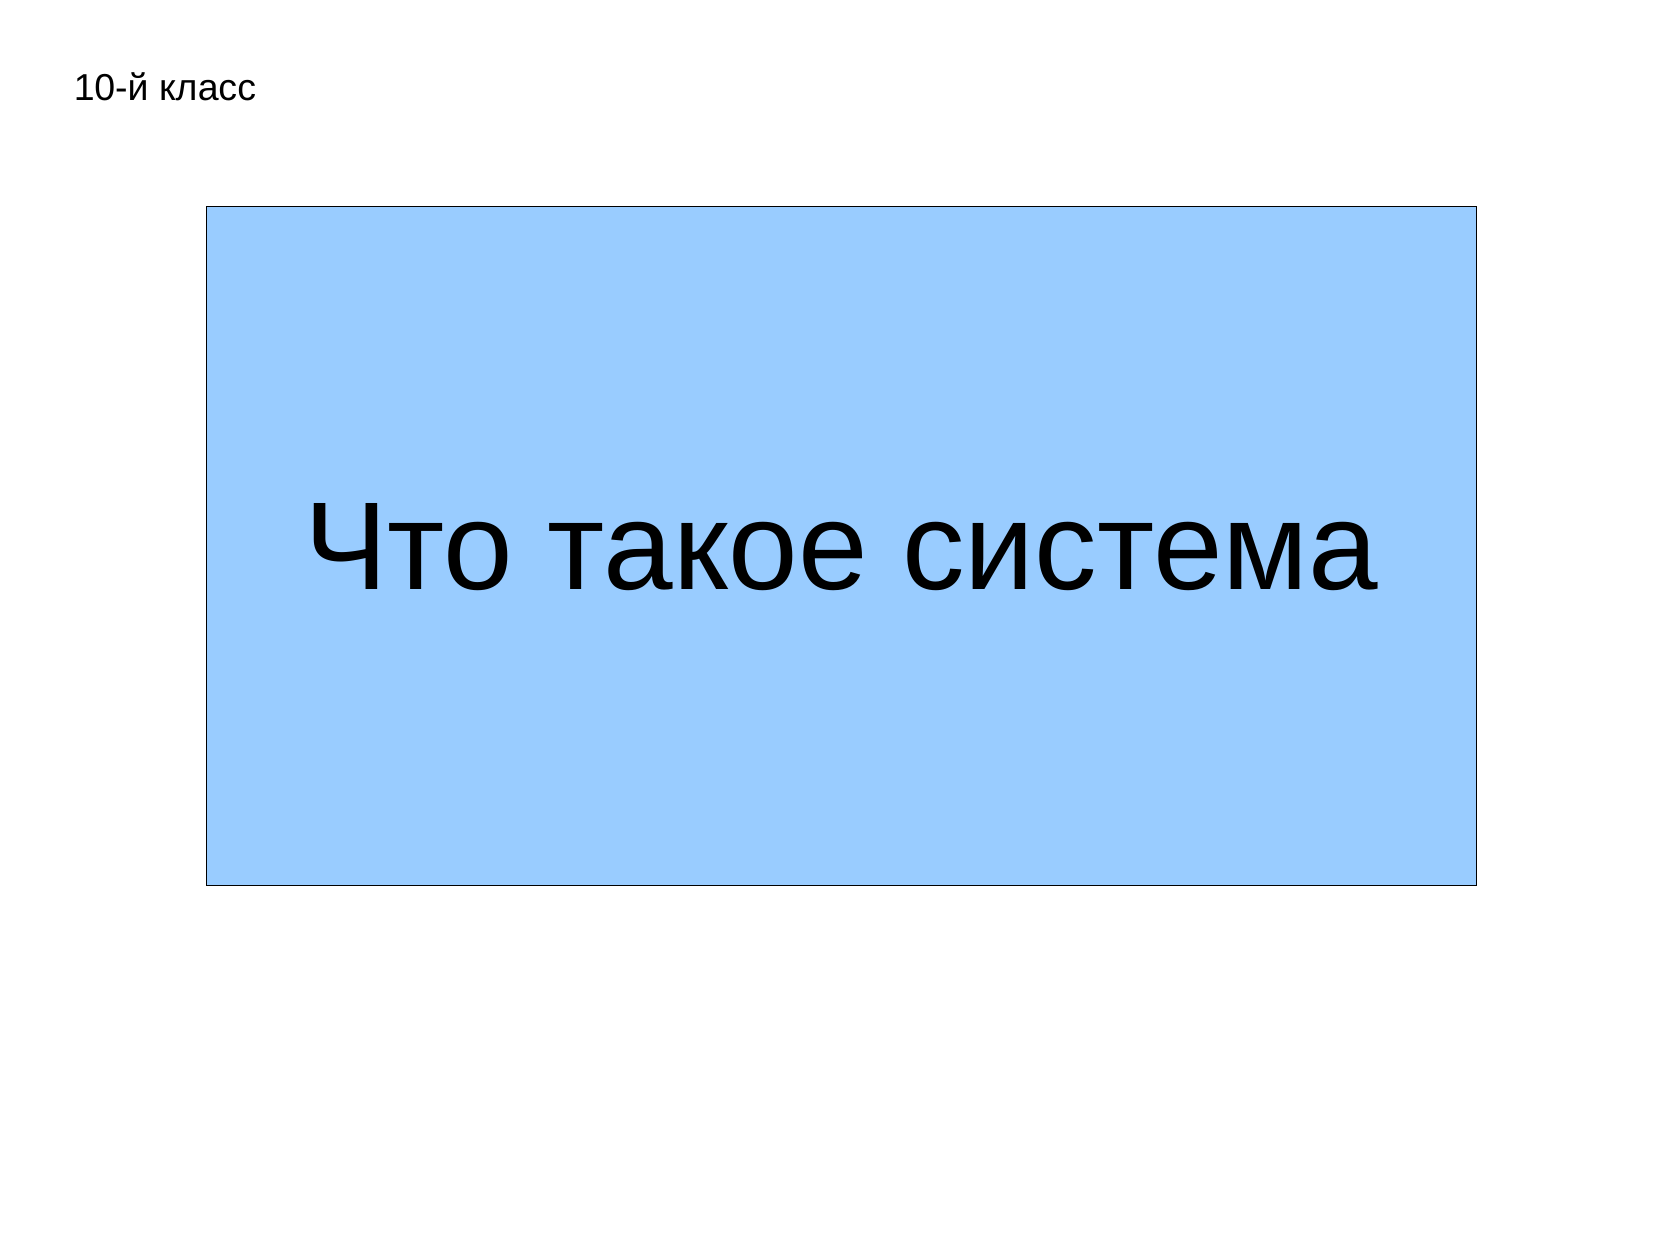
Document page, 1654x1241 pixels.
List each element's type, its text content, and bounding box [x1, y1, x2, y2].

text_box Что такое система [206, 206, 1477, 886]
text_box 10-й класс [59, 59, 621, 116]
